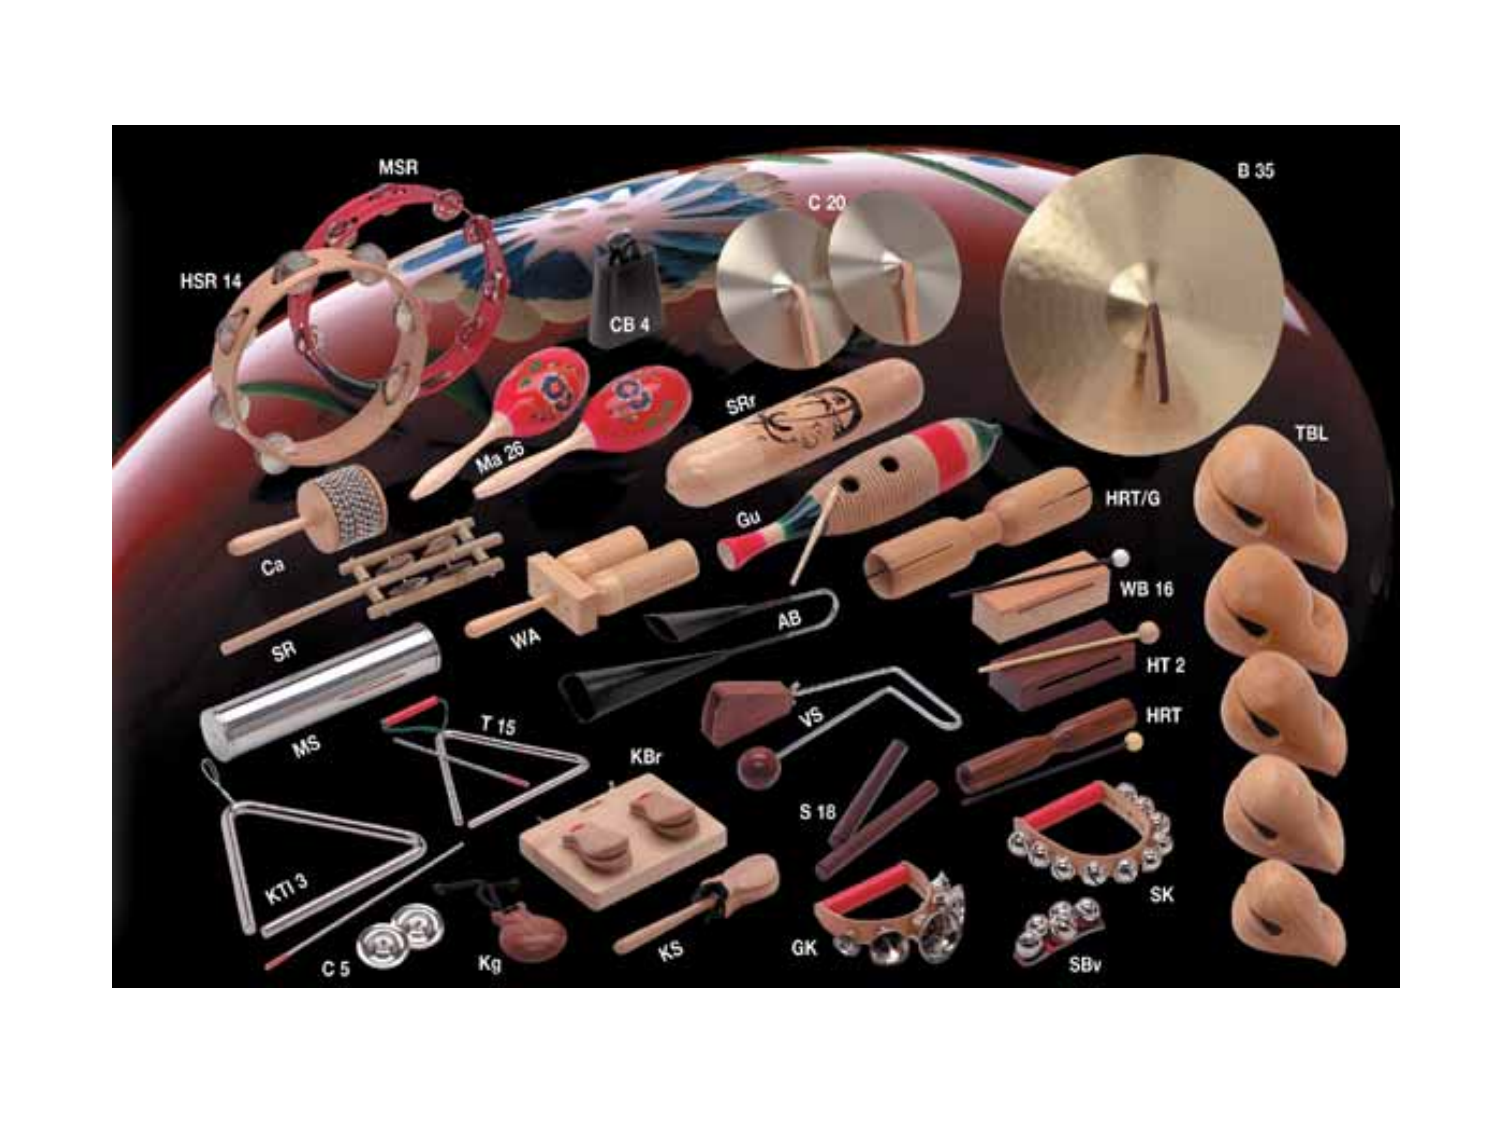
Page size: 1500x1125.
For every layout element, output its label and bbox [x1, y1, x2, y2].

picture [112, 125, 1400, 988]
